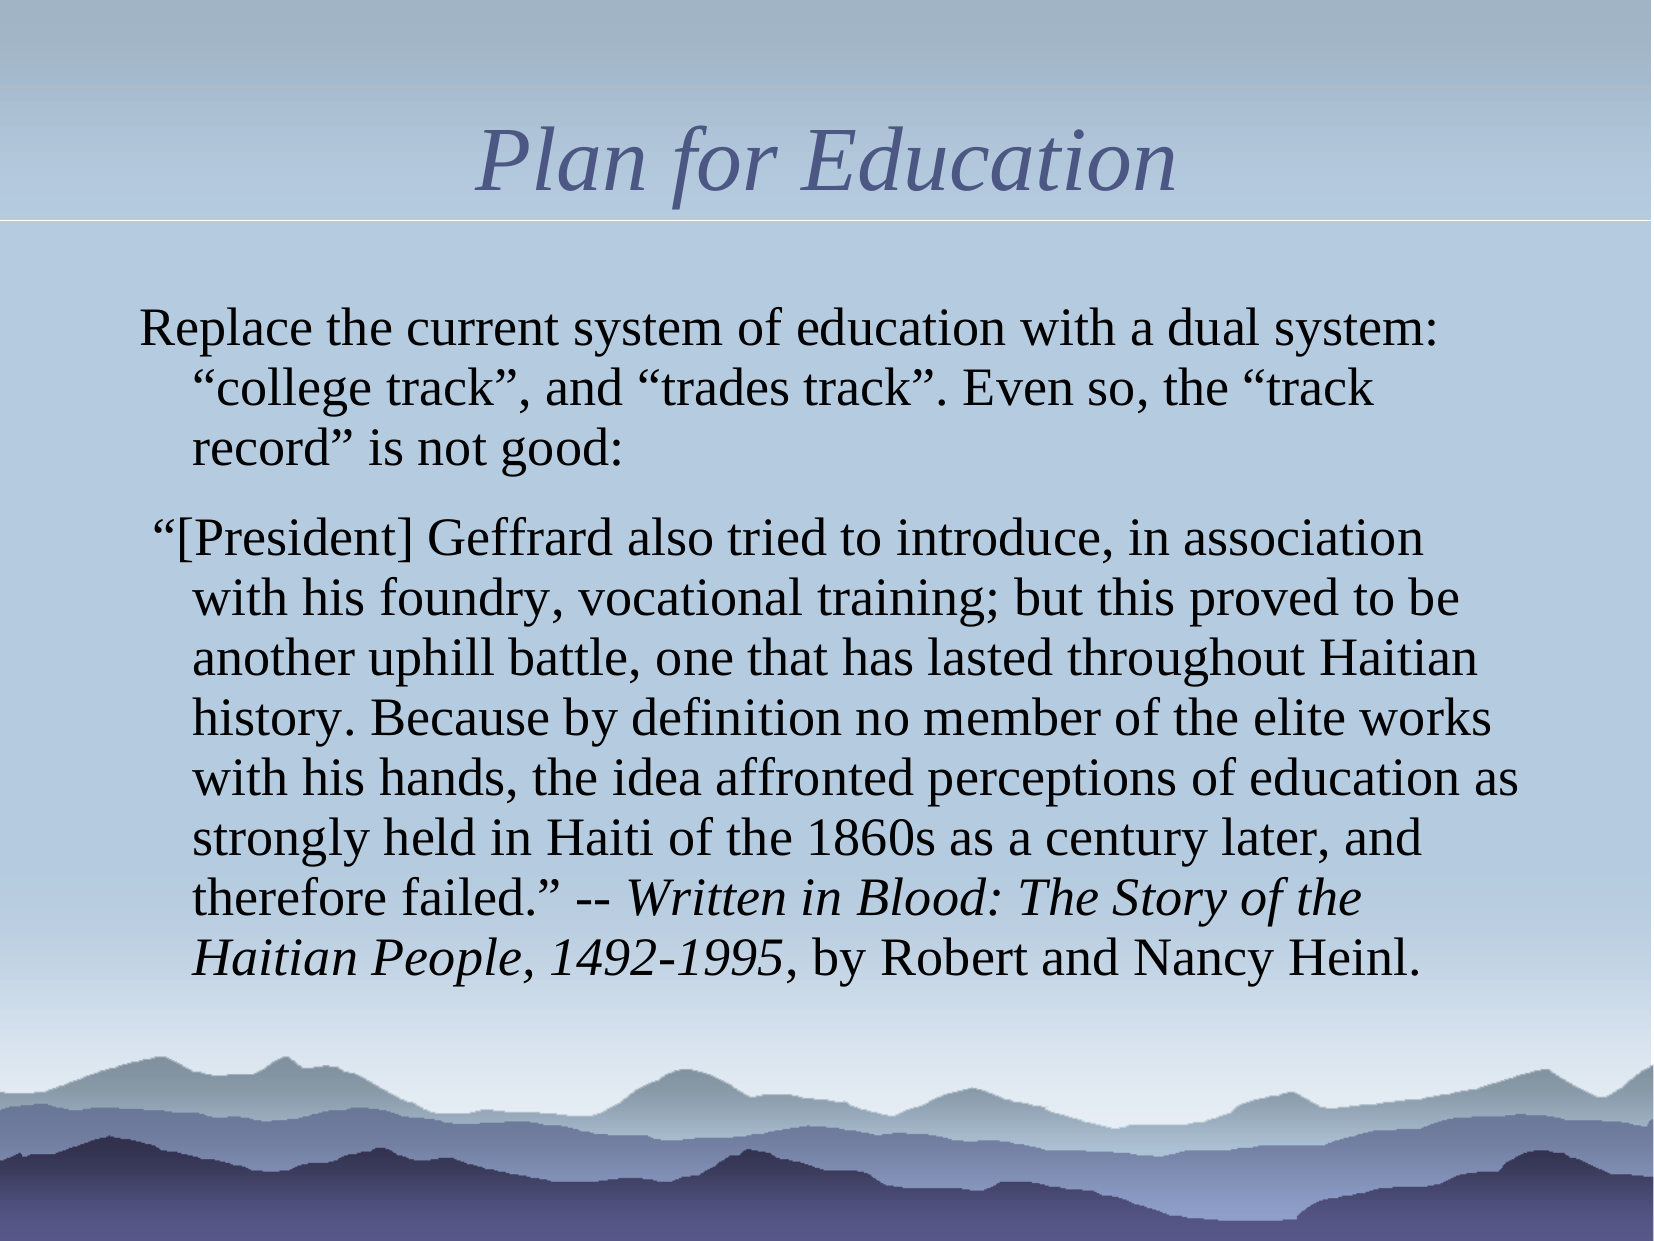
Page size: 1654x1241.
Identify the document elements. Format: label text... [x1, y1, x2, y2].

list Replace the current system of education with a dual system: “college track”, and “trades track”. Even so, the “track record” is not good: “[President] Geffrard also tried to introduce, in association with his foundry, vocational training; but this proved to be another uphill battle, one that has lasted throughout Haitian history. Because by definition no member of the elite works with his hands, the idea affronted perceptions of education as strongly held in Haiti of the 1860s as a century later, and therefore failed.” -- Written in Blood: The Story of the Haitian People, 1492-1995, by Robert and Nancy Heinl. [121, 297, 1534, 1079]
title Plan for Education [121, 55, 1534, 263]
picture [0, 1021, 1654, 1241]
